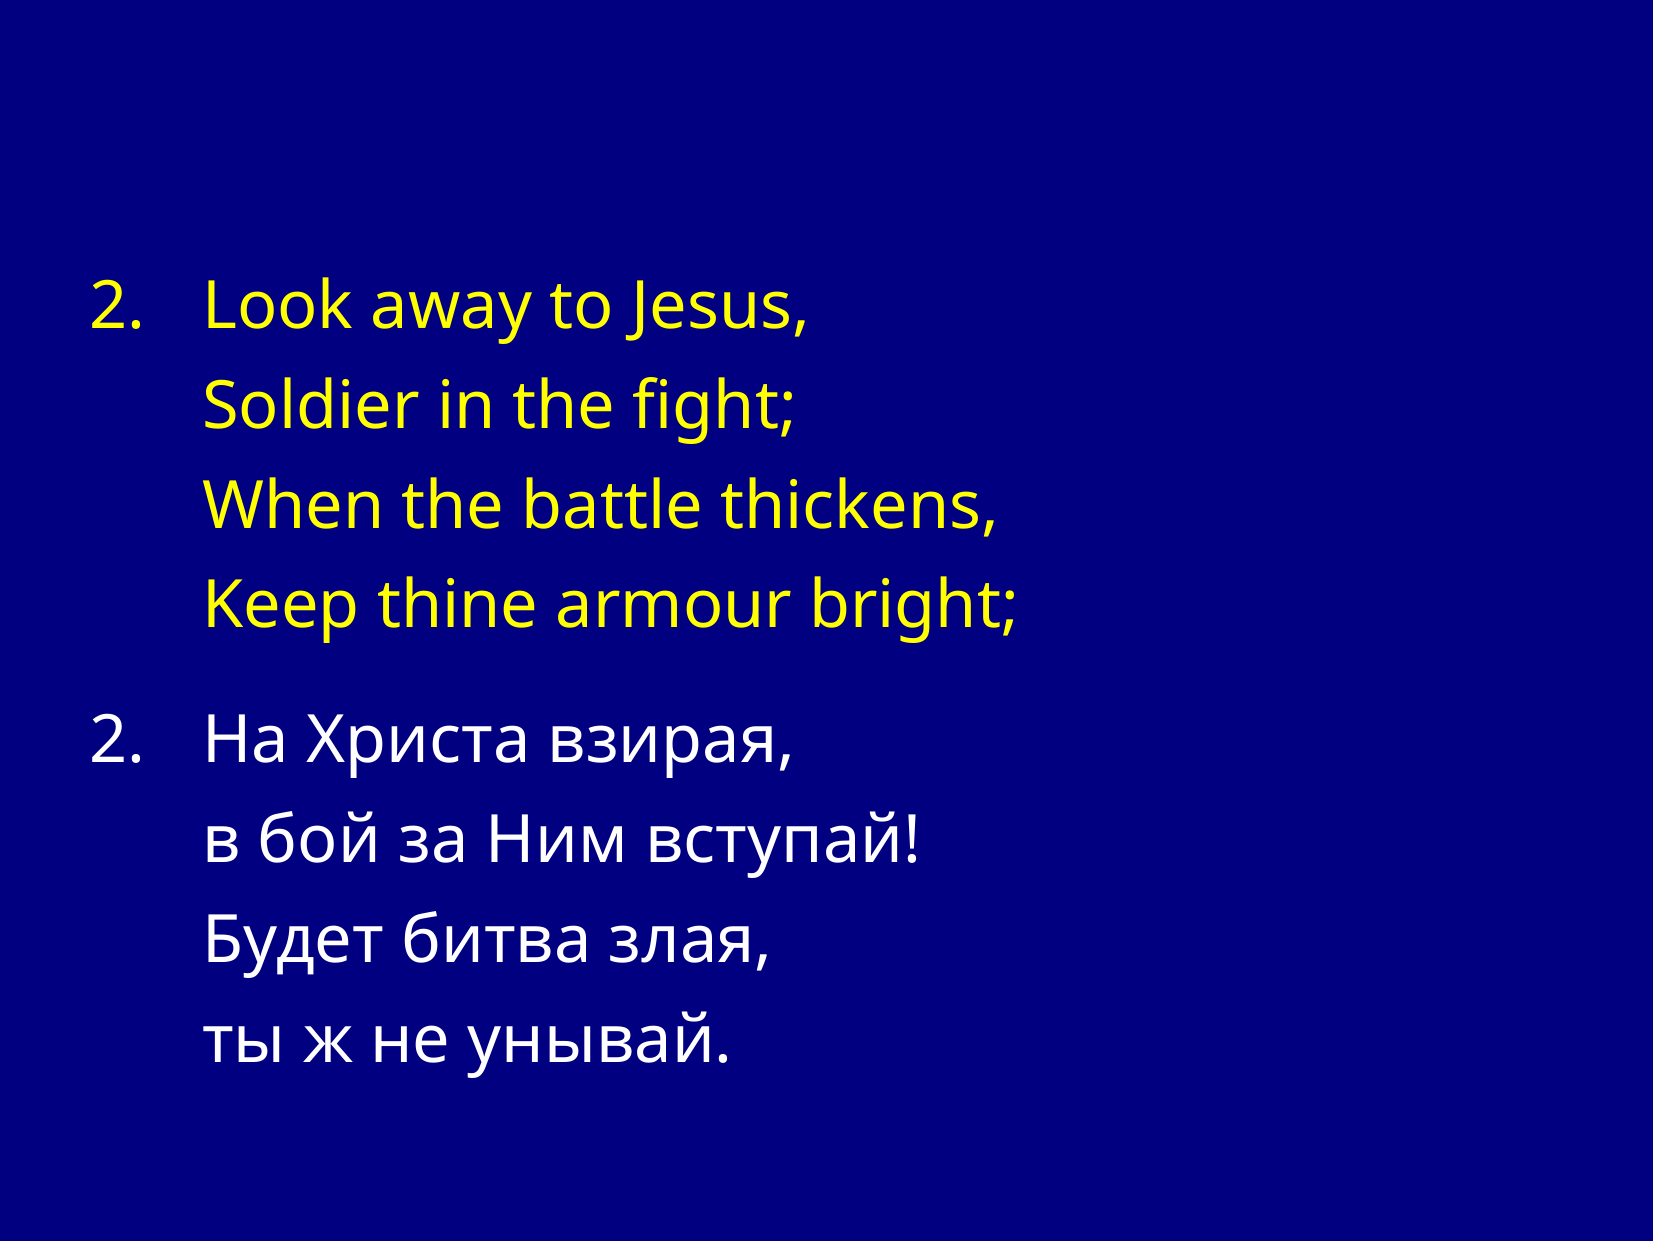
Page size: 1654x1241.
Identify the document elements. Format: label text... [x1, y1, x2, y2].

text_box 2. На Христа взирая, в бой за Ним вступай! Будет битва злая, ты ж не унывай. [75, 675, 1576, 1163]
text_box 2. Look away to Jesus, Soldier in the fight; When the battle thickens, Keep thine armour bright; [75, 150, 1653, 638]
